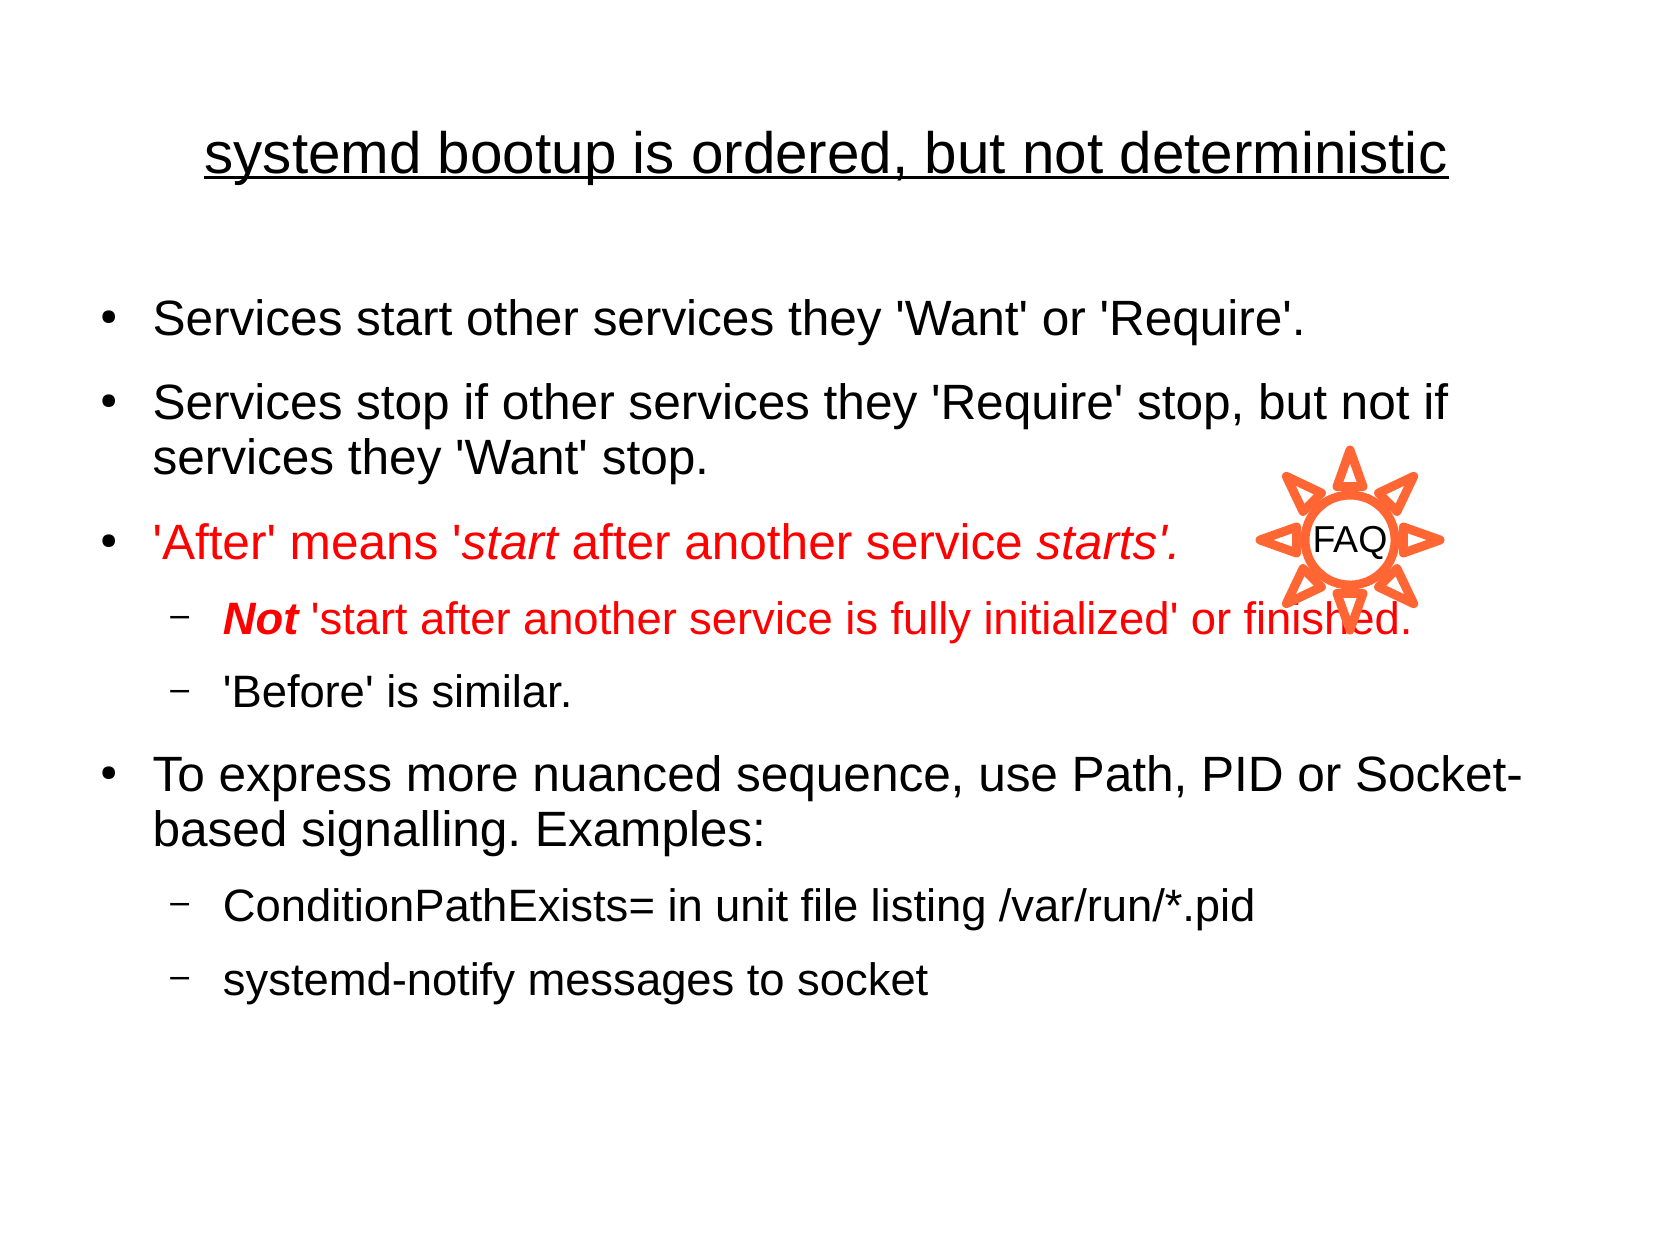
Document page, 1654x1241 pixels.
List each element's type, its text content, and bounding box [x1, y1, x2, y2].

list Services start other services they 'Want' or 'Require'. Services stop if other services they 'Require' stop, but not if services they 'Want' stop. 'After' means 'start after another service starts'. Not 'start after another service is fully initialized' or finished. 'Before' is similar. To express more nuanced sequence, use Path, PID or Socket-based signalling. Examples: ConditionPathExists= in unit file listing /var/run/*.pid systemd-notify messages to socket [82, 290, 1571, 1010]
text_box FAQ [1297, 511, 1403, 569]
title systemd bootup is ordered, but not deterministic [82, 49, 1571, 257]
